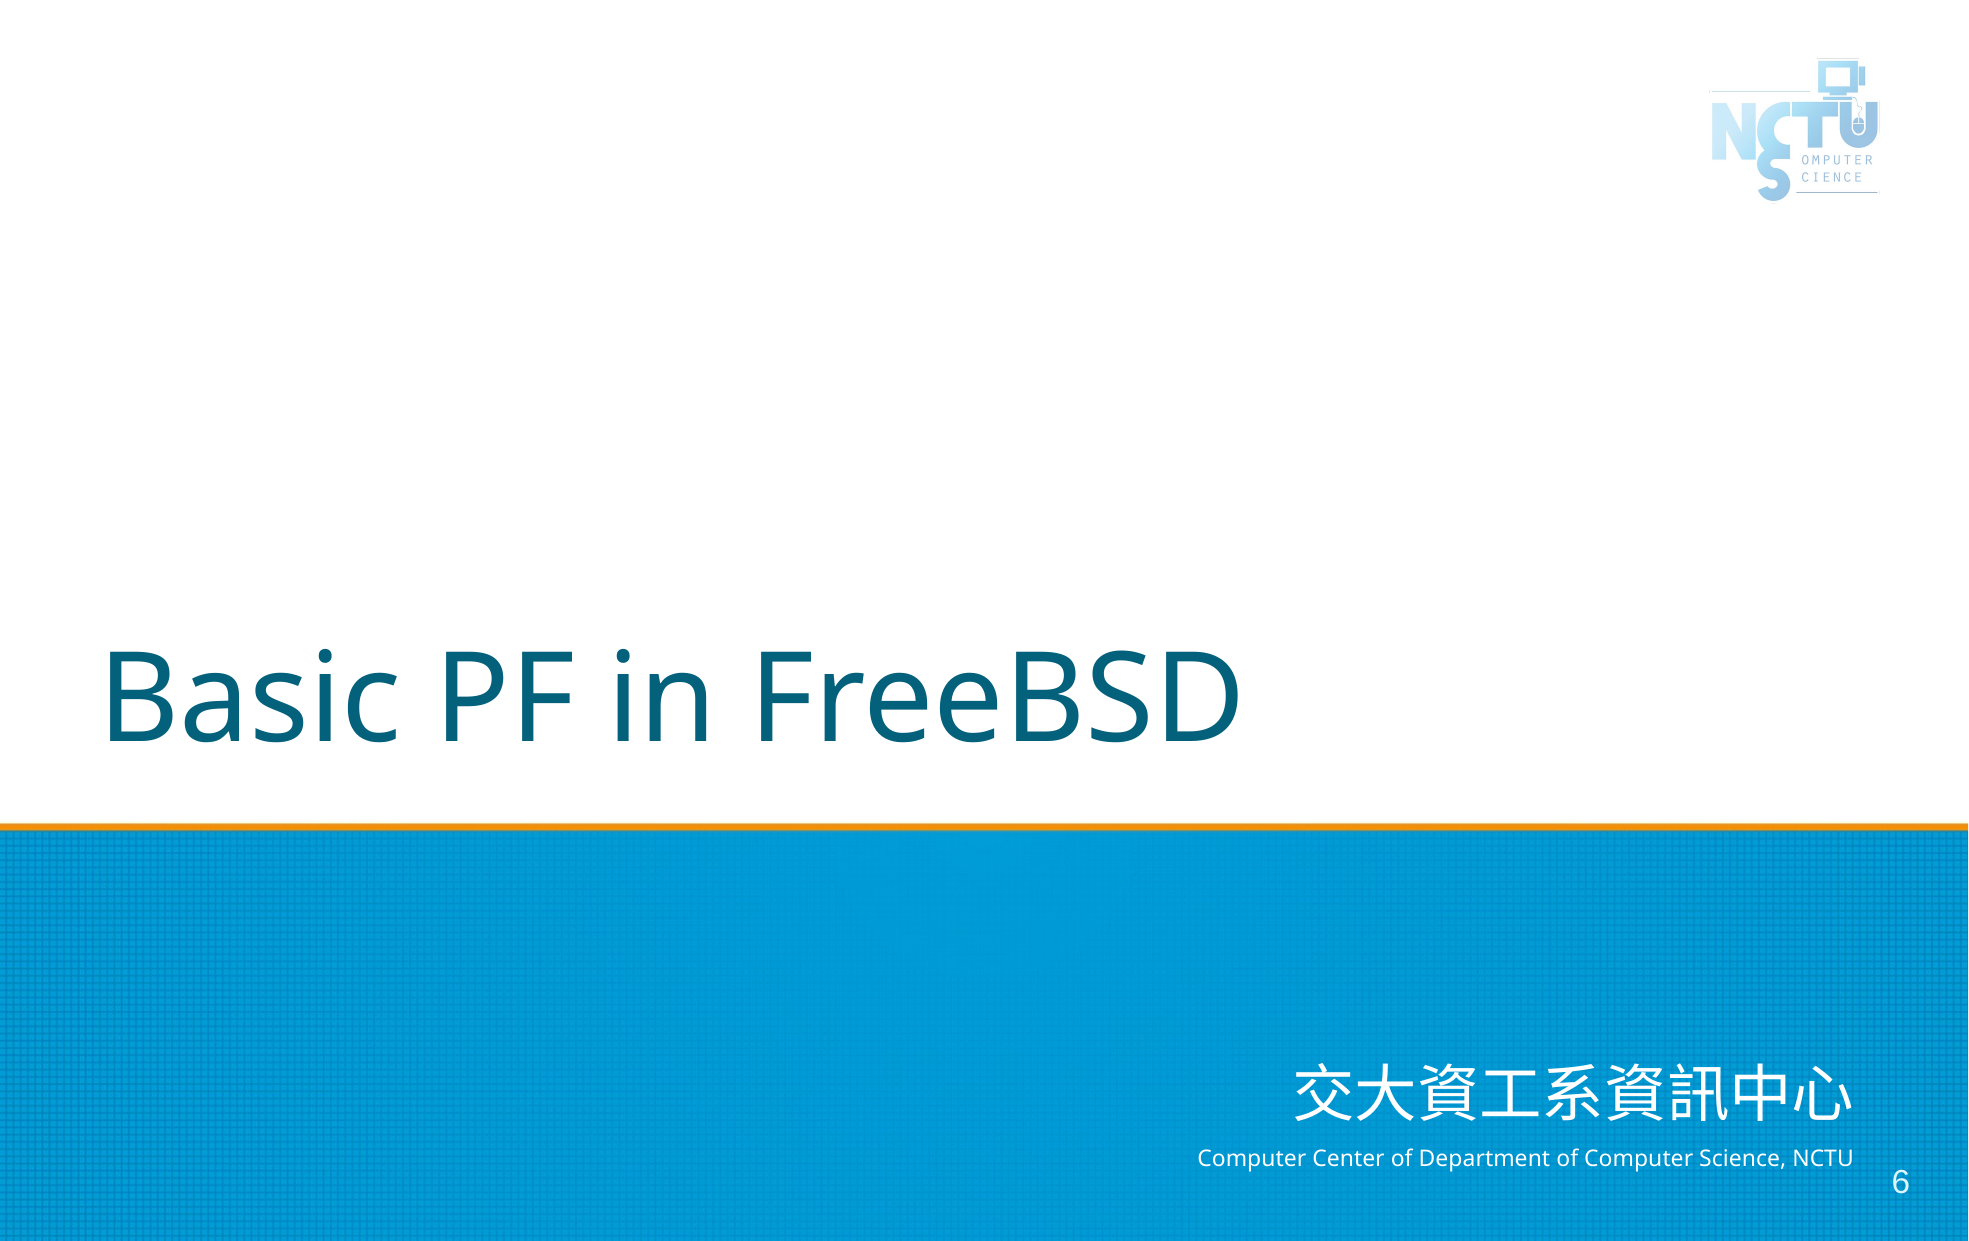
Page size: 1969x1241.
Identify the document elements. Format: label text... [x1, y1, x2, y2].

slide_number <number> [1841, 1145, 1960, 1241]
title Basic PF in FreeBSD [98, 559, 1870, 767]
picture [0, 0, 1969, 832]
